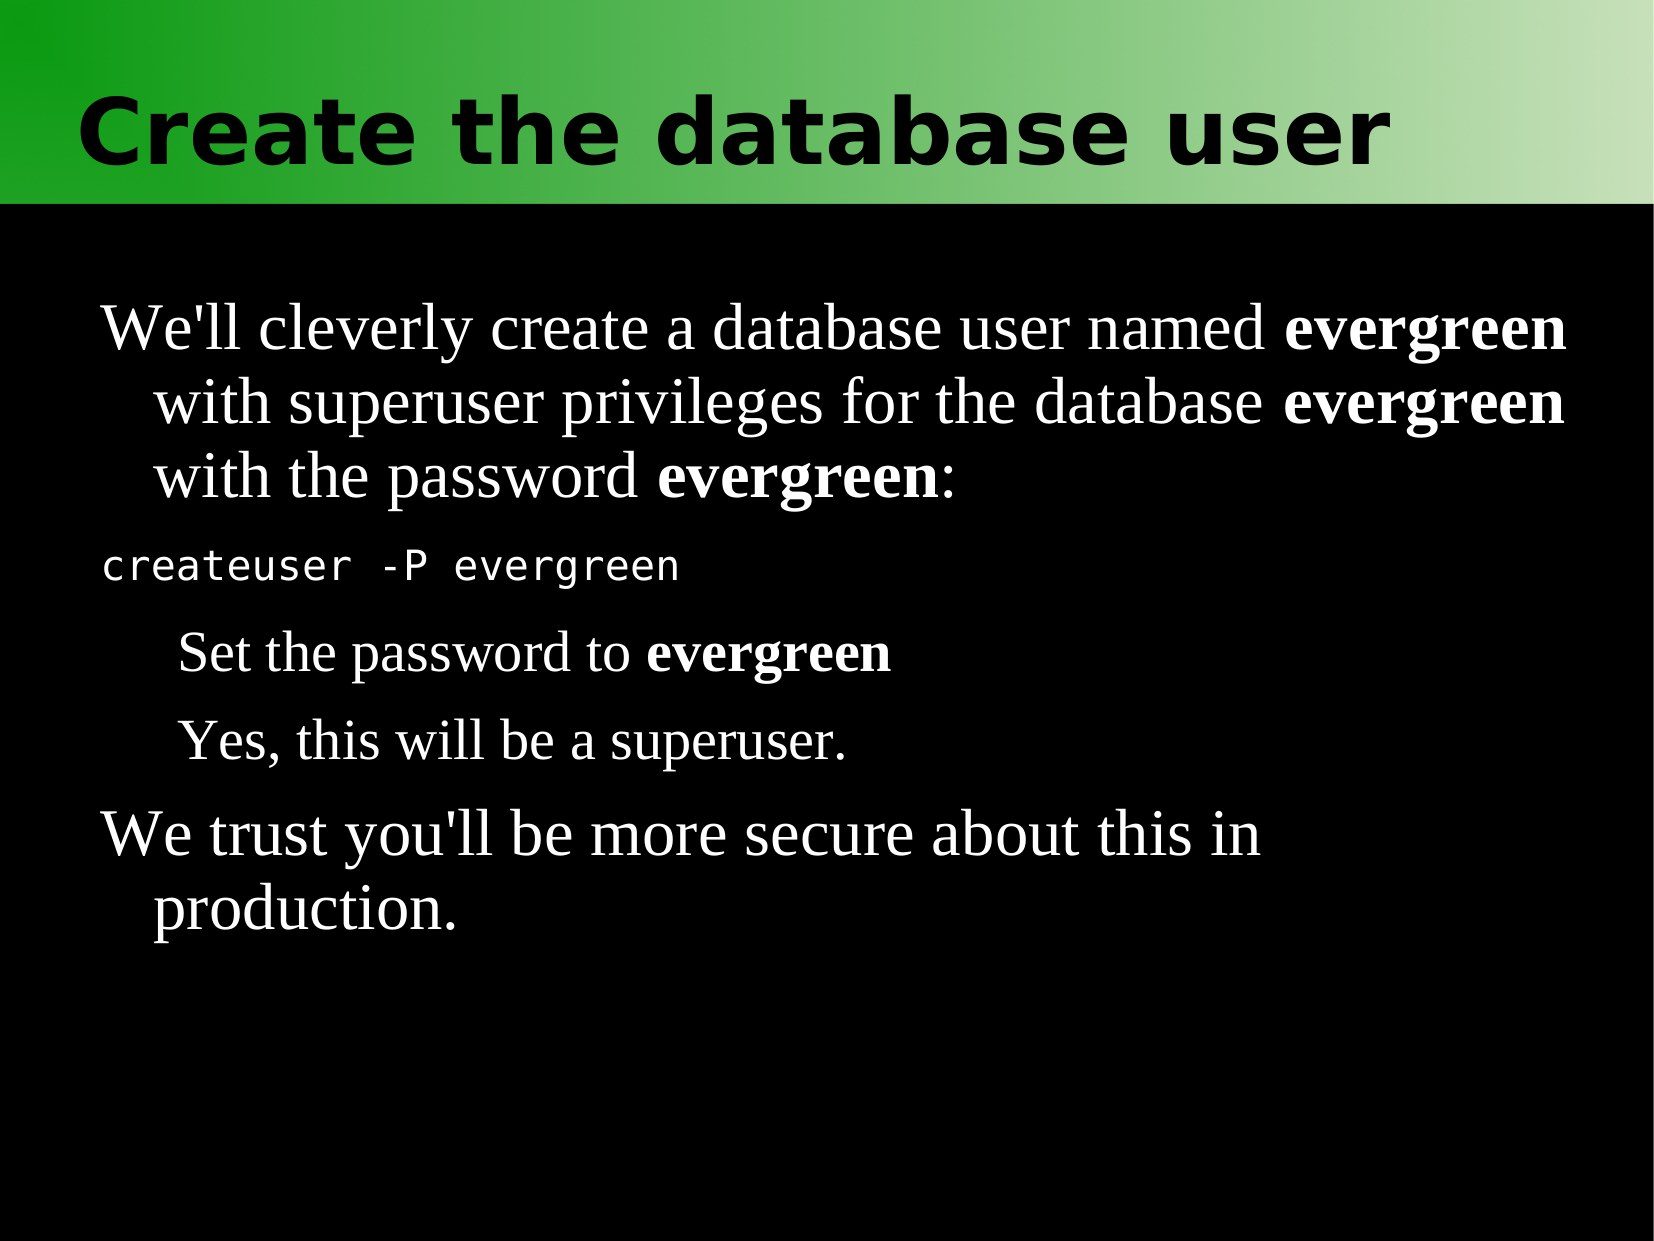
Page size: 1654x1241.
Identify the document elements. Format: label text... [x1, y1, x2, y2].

title Create the database user [76, 36, 1565, 229]
list We'll cleverly create a database user named evergreen with superuser privileges for the database evergreen with the password evergreen: createuser -P evergreen Set the password to evergreen Yes, this will be a superuser. We trust you'll be more secure about this in production. [82, 290, 1571, 1094]
picture [0, 0, 1654, 1241]
